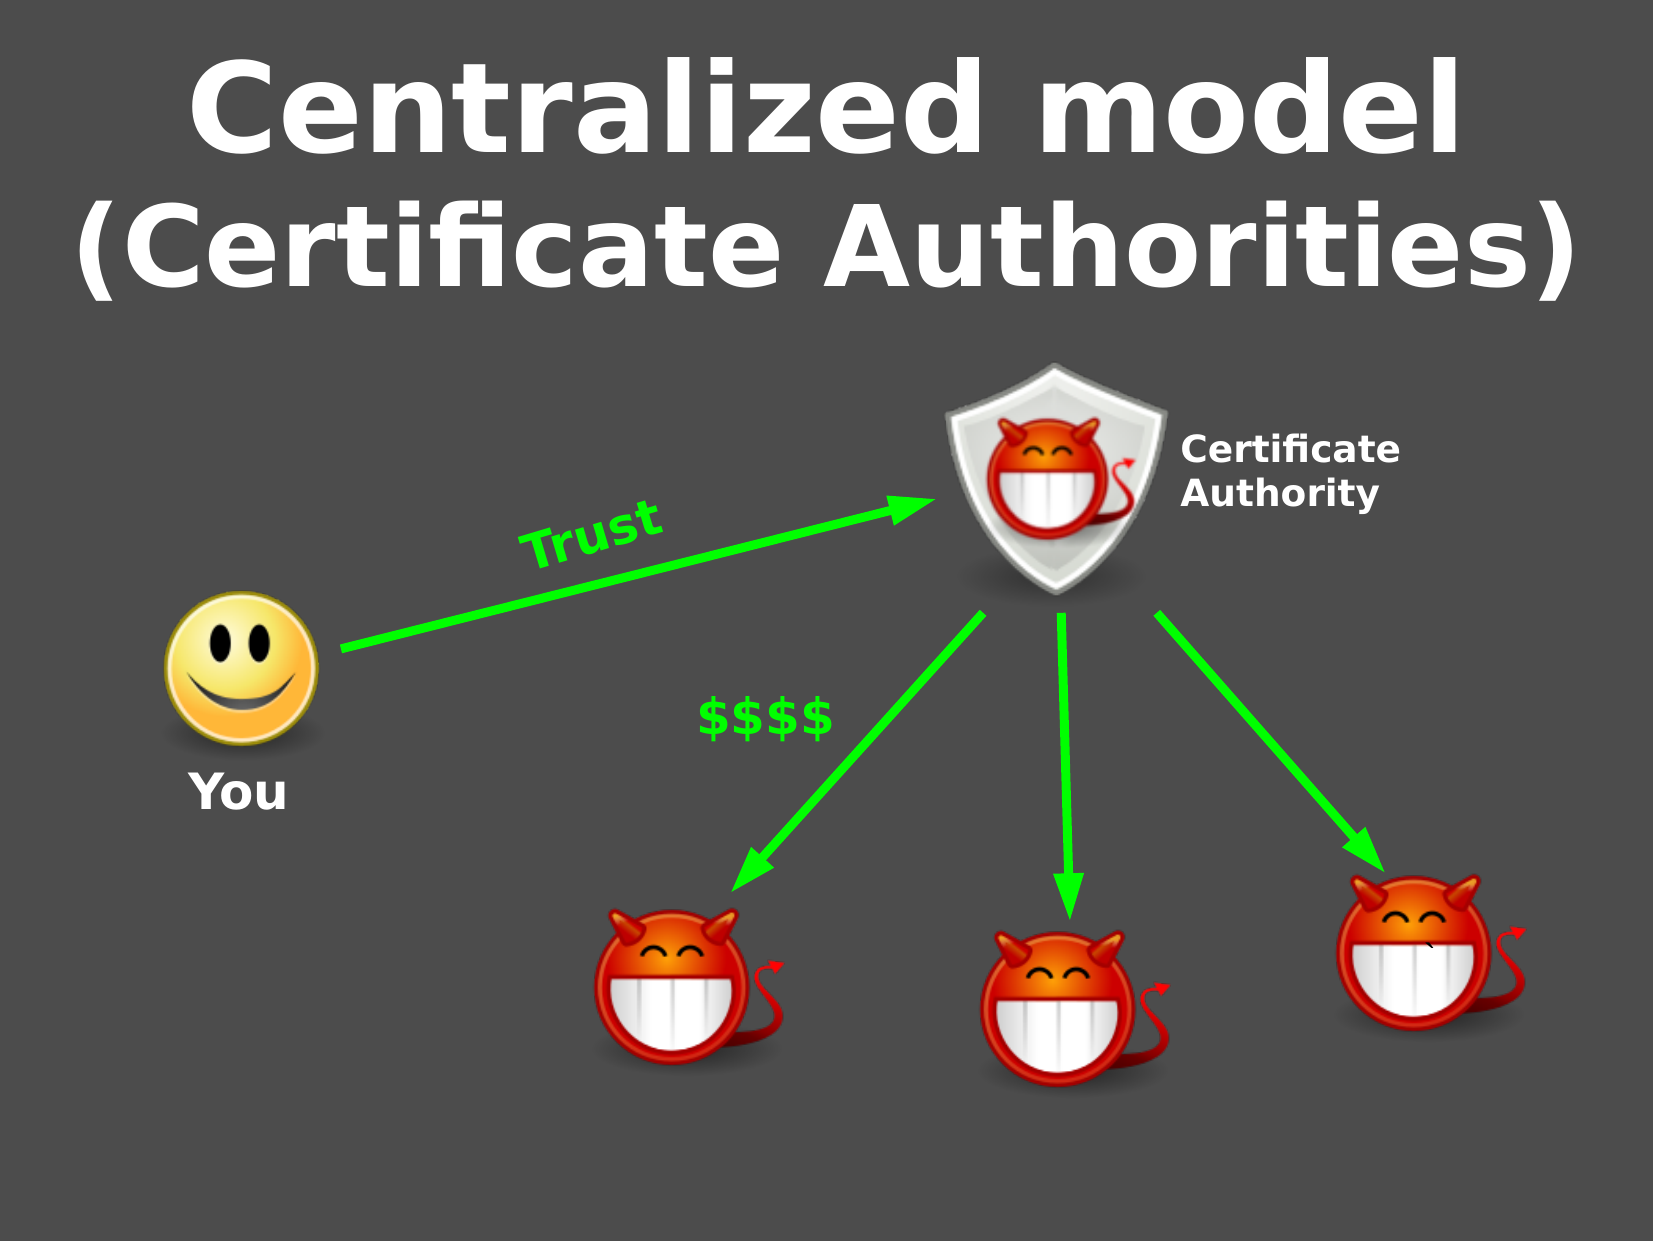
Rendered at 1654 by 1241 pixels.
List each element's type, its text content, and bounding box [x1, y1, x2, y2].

text_box $$$$ [681, 680, 851, 754]
text_box Certificate Authority [1191, 420, 1417, 523]
picture [923, 346, 1191, 613]
picture [140, 572, 341, 773]
text_box Trust [498, 475, 685, 596]
picture [973, 913, 1174, 1114]
text_box Centralized model (Certificate Authorities) [39, 28, 1615, 321]
picture [1329, 857, 1530, 1058]
text_box You [173, 755, 305, 830]
picture [587, 891, 788, 1092]
